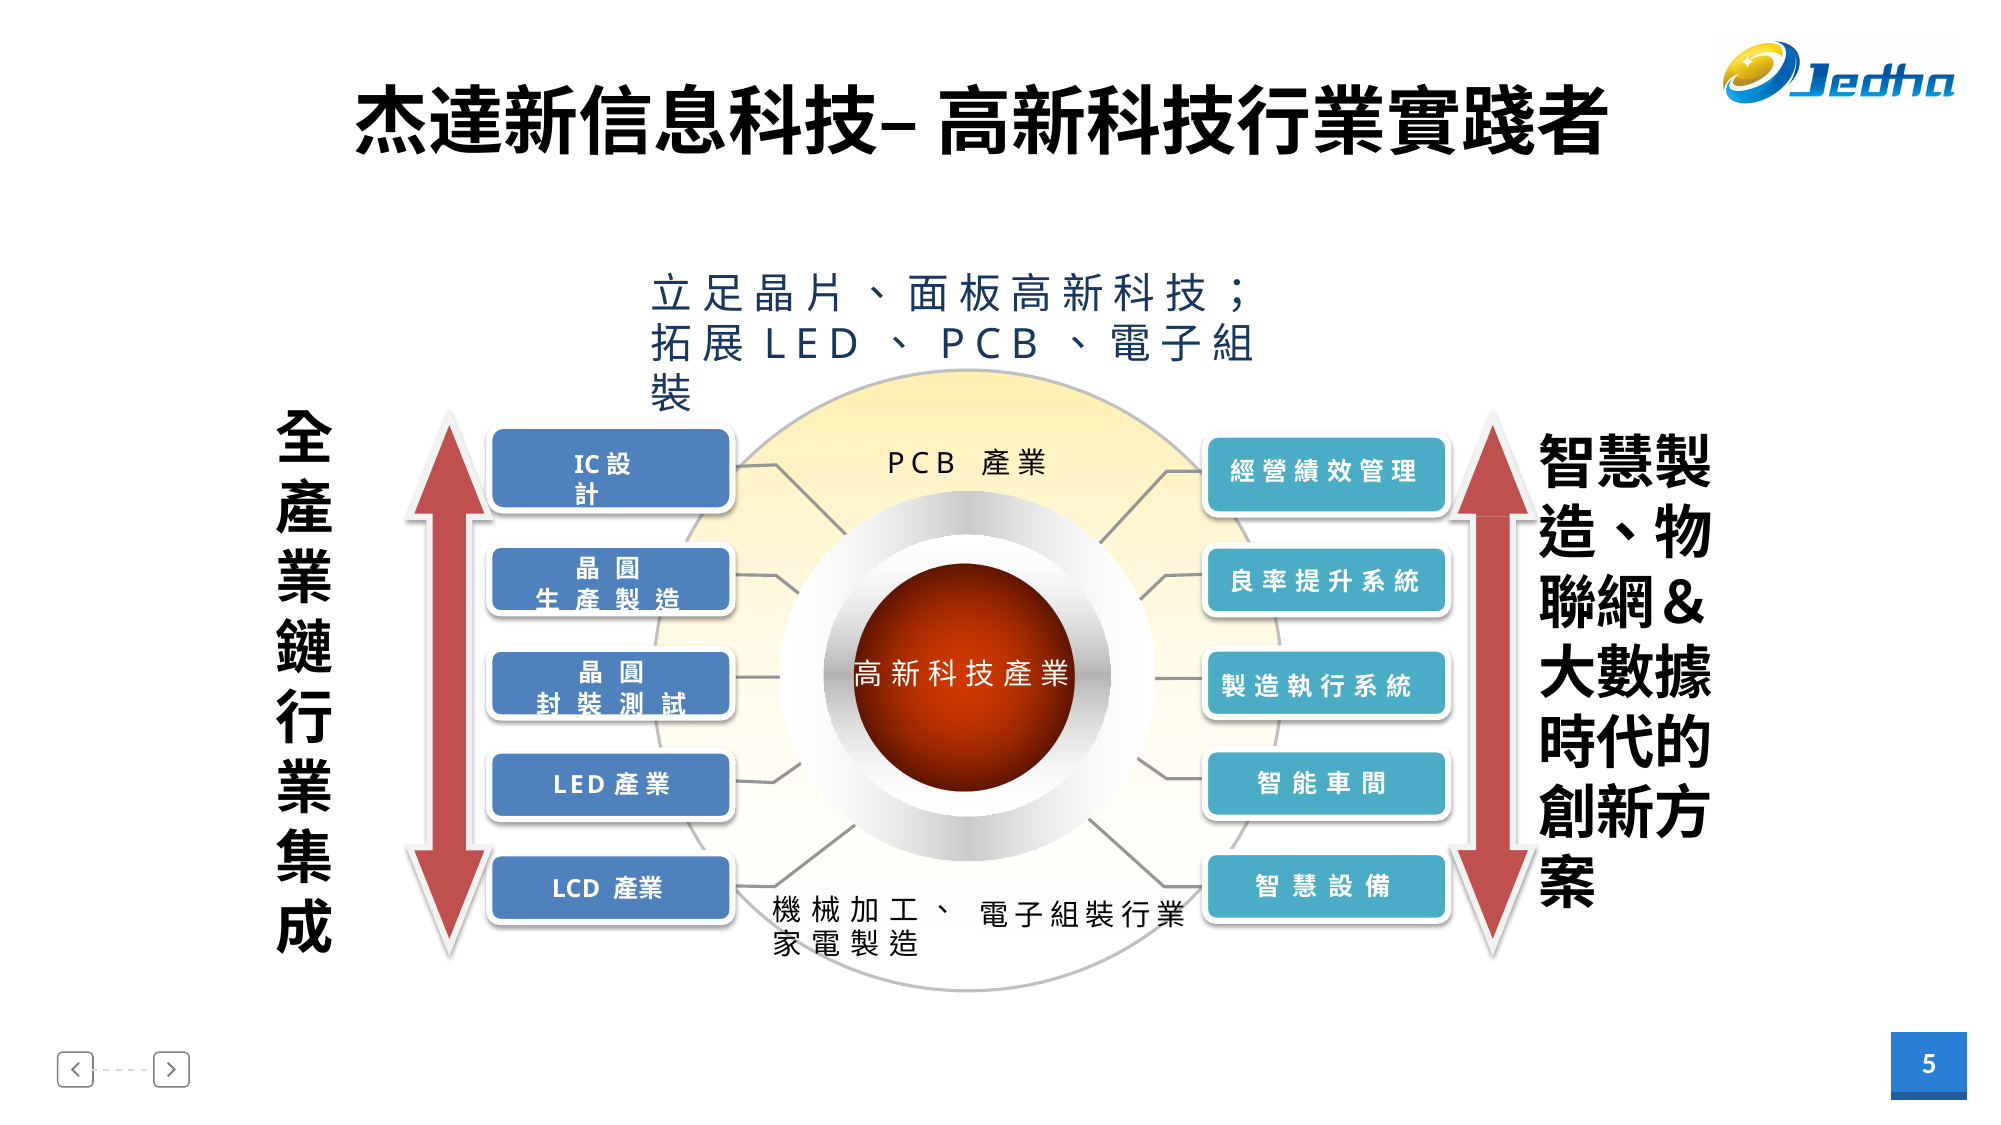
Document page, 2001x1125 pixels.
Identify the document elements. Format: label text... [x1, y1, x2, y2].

text_box 立足晶片、面板高新科技；拓展LED、PCB、電子組裝 [648, 265, 1301, 369]
text_box 電子組裝行業 [977, 894, 1218, 932]
text_box 晶圓 生產製造 [501, 549, 721, 615]
text_box PCB 產業 [885, 442, 1068, 480]
text_box [653, 398, 665, 403]
text_box LED產業 [537, 766, 685, 800]
text_box 智慧設備 [1238, 867, 1424, 901]
text_box IC設計 [572, 446, 650, 480]
text_box 晶圓 封裝測試 [501, 653, 726, 719]
text_box 智慧製造、物聯網＆大數據時代的創新方案 [1536, 423, 1718, 991]
text_box [398, 370, 1544, 991]
text_box 智能車間 [1255, 764, 1406, 798]
text_box 製造執行系統 [1219, 667, 1435, 701]
text_box 良率提升系統 [1227, 562, 1442, 596]
text_box 全 產 業 鏈 行 業 集成 [273, 398, 354, 966]
text_box 杰達新信息科技– 高新科技行業實踐者 [224, 66, 1742, 173]
text_box 高新科技產業 [851, 653, 1096, 691]
text_box 機械加工、家電製造 [770, 888, 966, 962]
text_box LCD 產業 [527, 869, 686, 903]
text_box 經營績效管理 [1219, 452, 1426, 486]
